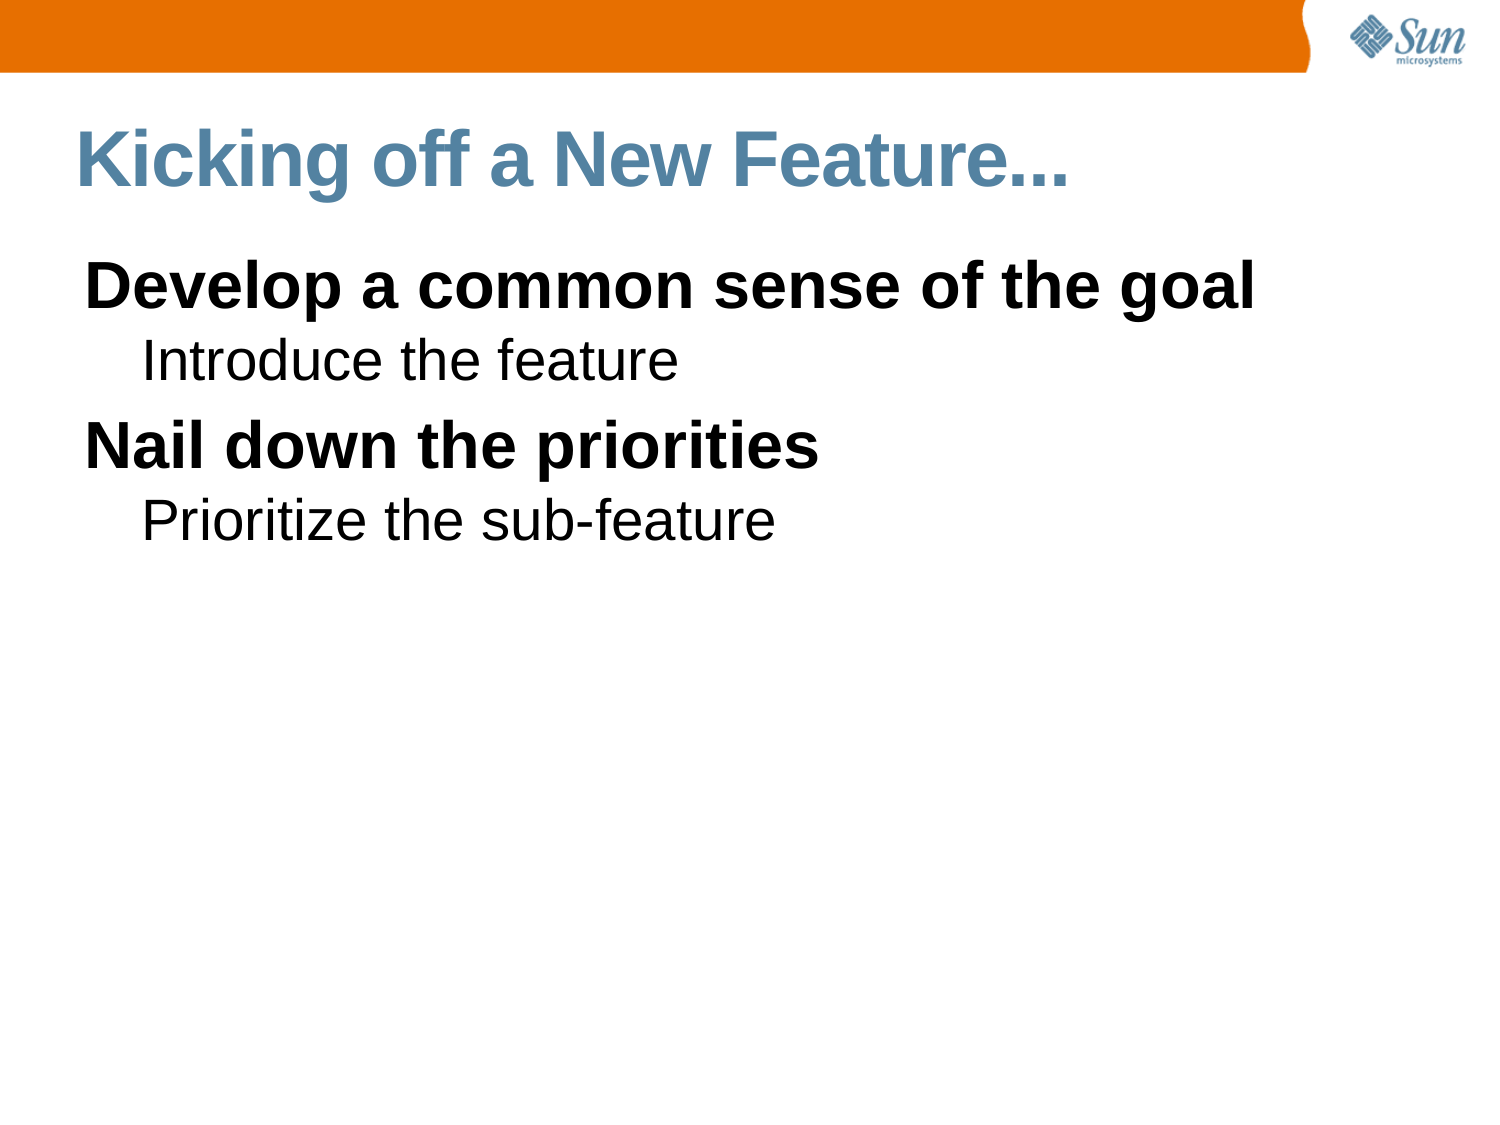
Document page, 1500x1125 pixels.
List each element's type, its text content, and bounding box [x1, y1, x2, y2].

picture [0, 0, 1500, 75]
title Kicking off a New Feature... [75, 122, 1438, 228]
list Develop a common sense of the goal Introduce the feature Nail down the priorities Prioritize the sub-feature [64, 257, 1402, 1017]
